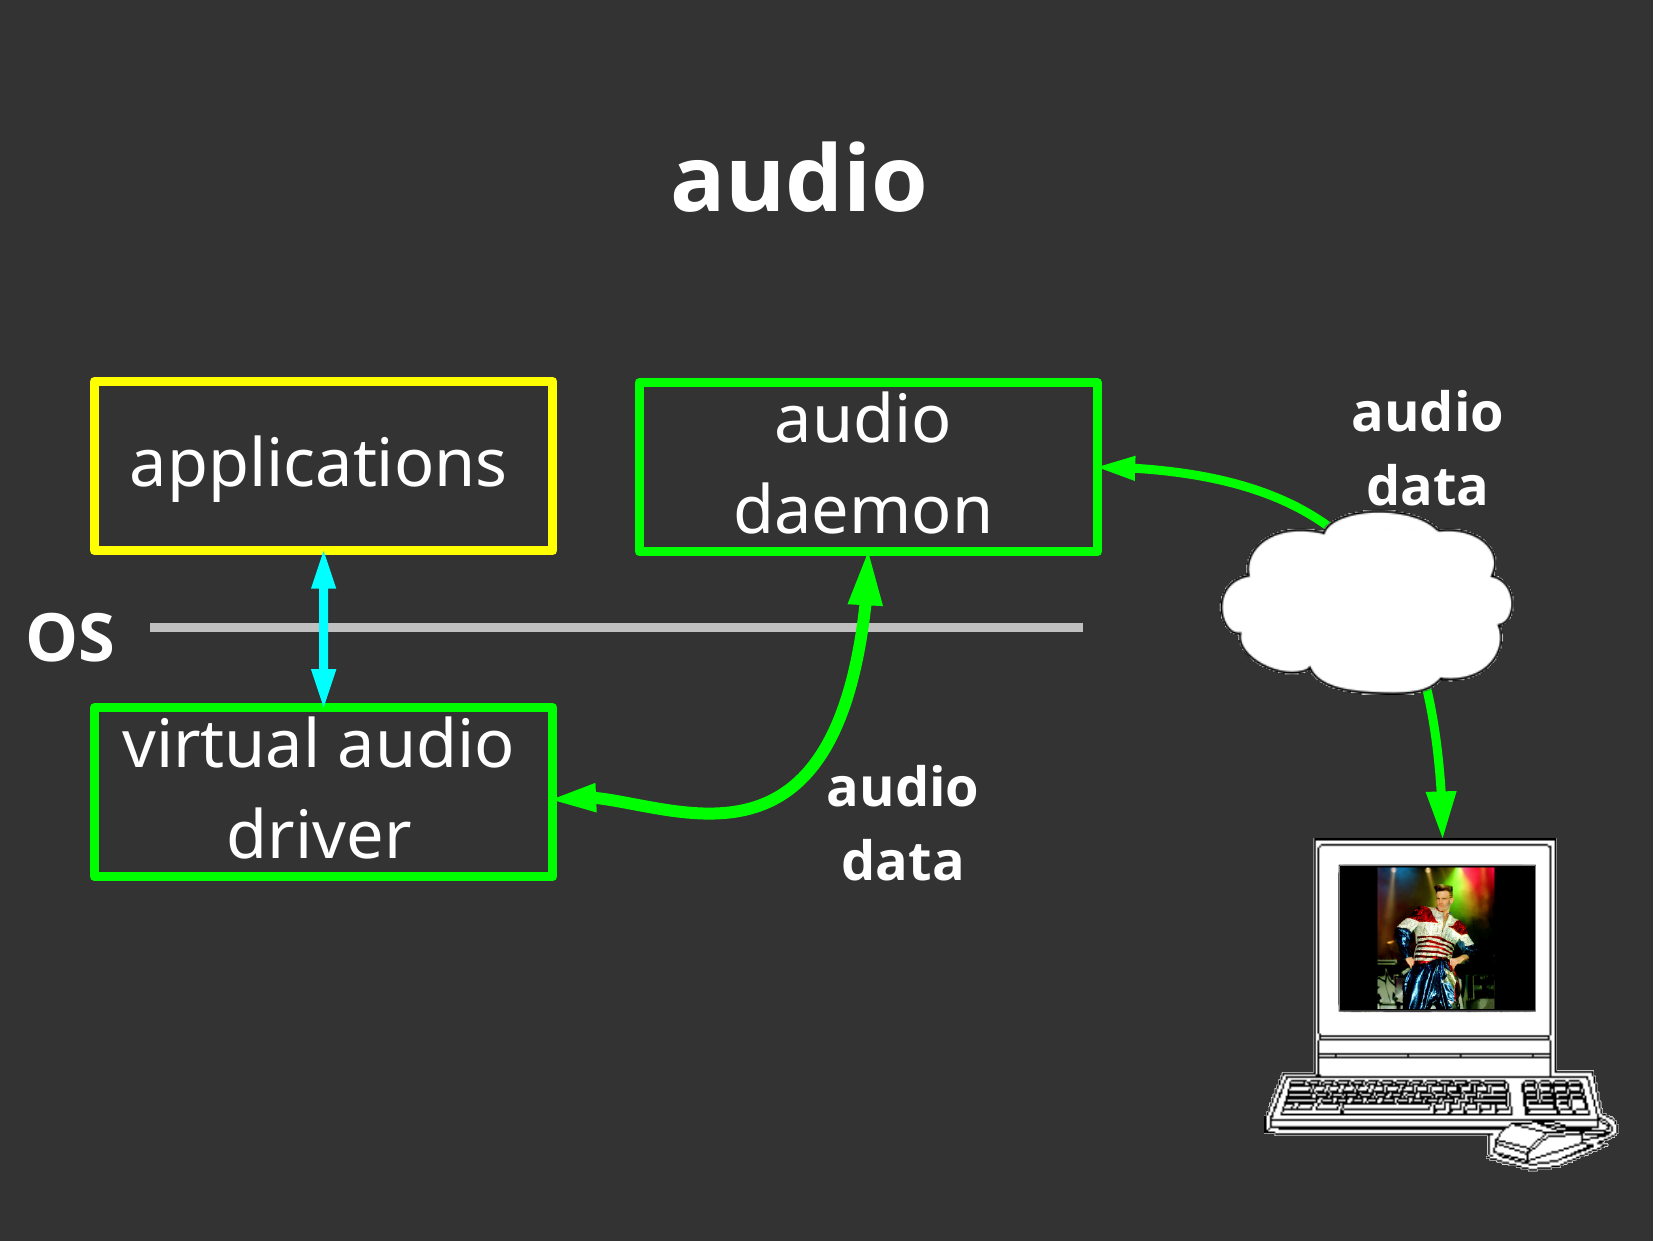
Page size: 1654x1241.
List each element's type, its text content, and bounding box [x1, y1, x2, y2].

title virtual audio driver [99, 706, 540, 869]
title audio daemon [643, 381, 1084, 544]
picture [1264, 838, 1621, 1173]
title audio data [1323, 381, 1533, 514]
title audio data [798, 756, 1008, 889]
picture [1209, 503, 1518, 695]
title audio [93, 72, 1506, 280]
title applications [99, 409, 539, 513]
title OS [0, 583, 142, 687]
